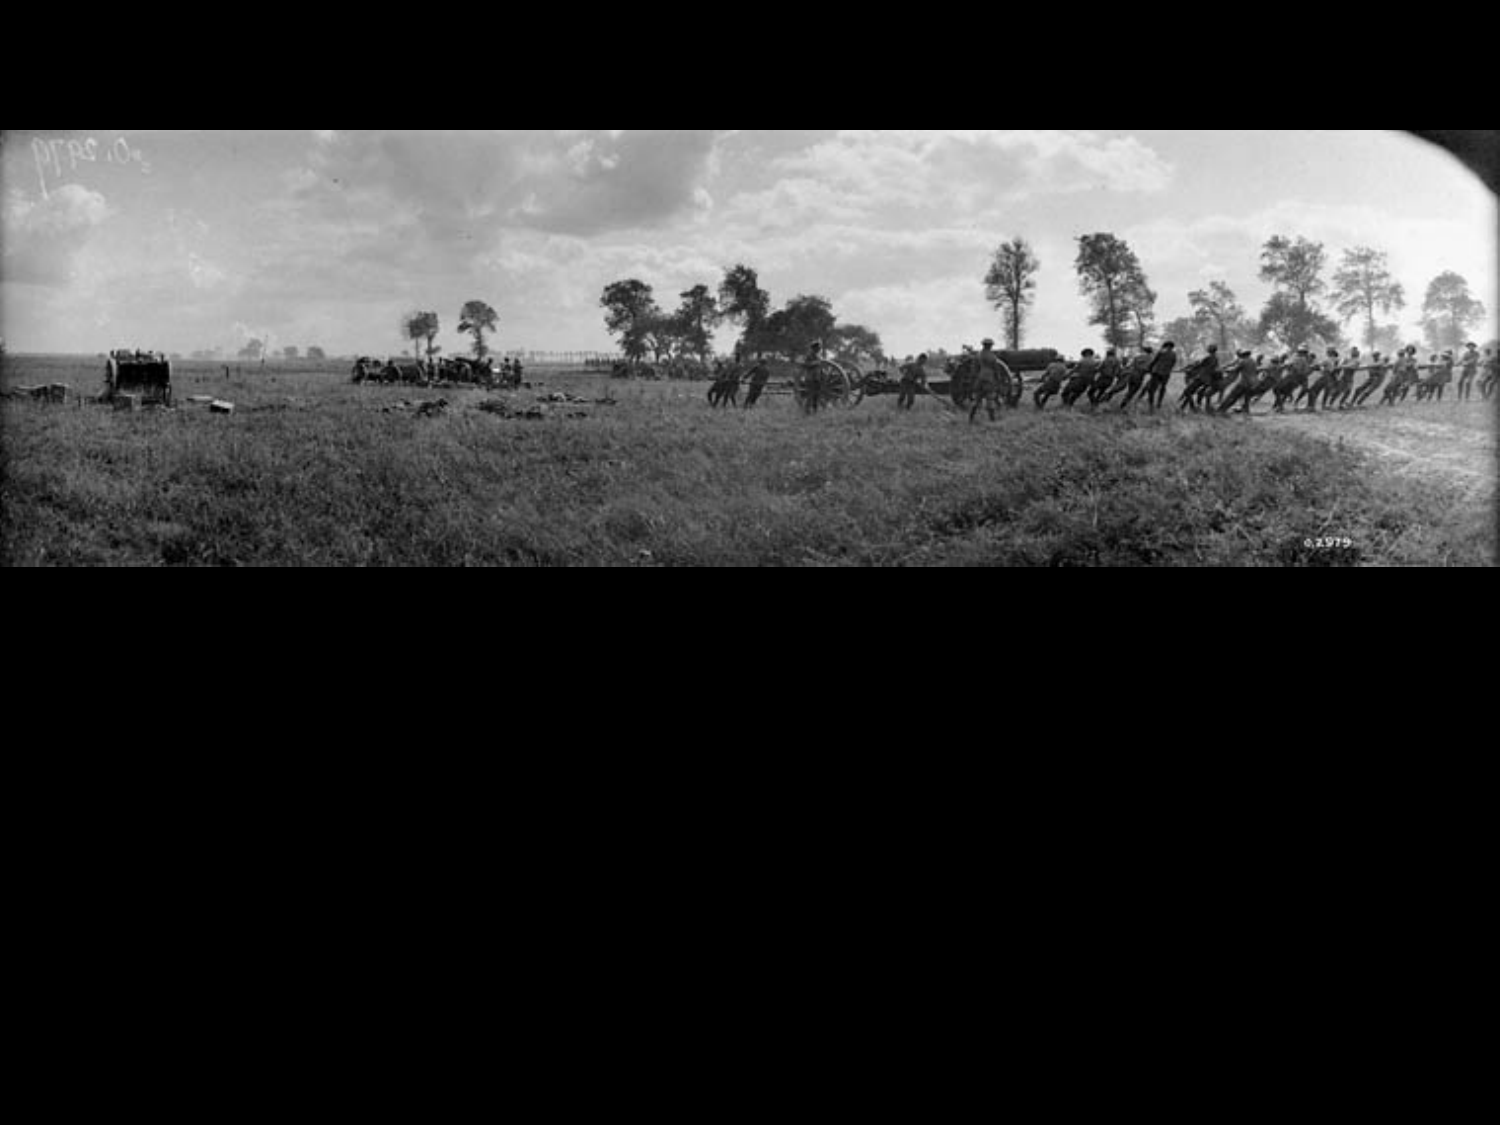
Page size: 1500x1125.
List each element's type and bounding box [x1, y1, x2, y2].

picture [0, 130, 1500, 567]
